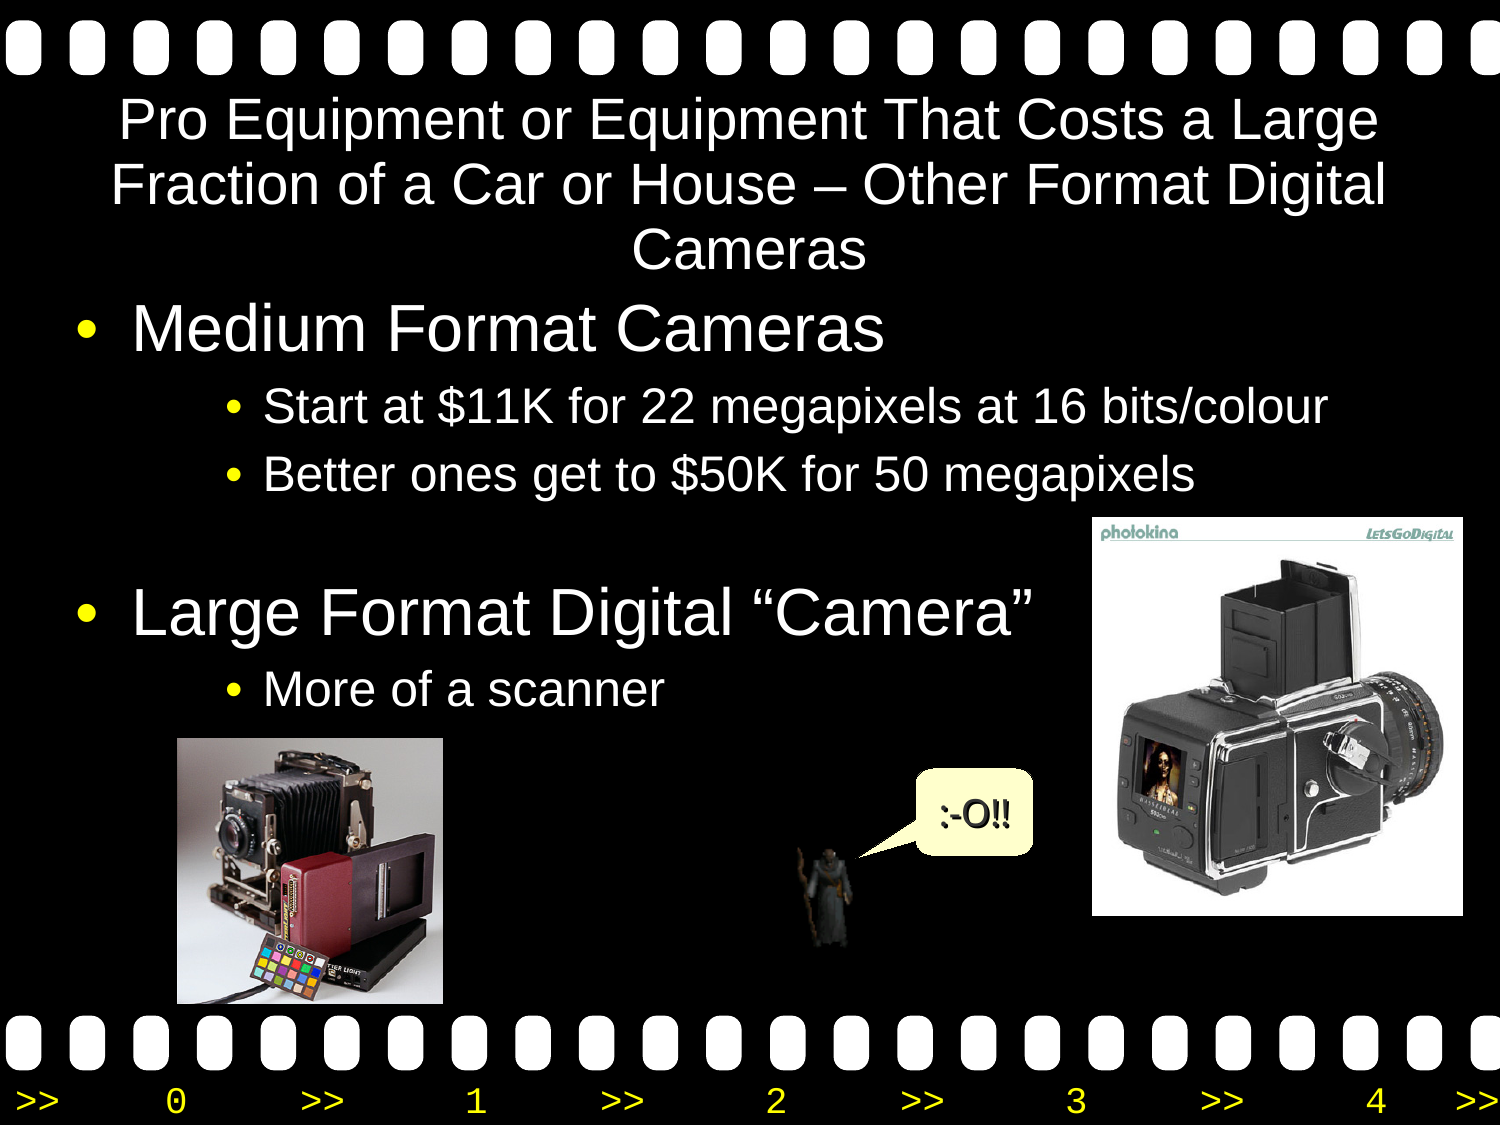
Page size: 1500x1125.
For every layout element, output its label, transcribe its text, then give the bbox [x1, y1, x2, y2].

list Medium Format Cameras Start at $11K for 22 megapixels at 16 bits/colour Better ones get to $50K for 50 megapixels Large Format Digital “Camera” More of a scanner [75, 290, 1426, 1034]
text_box :-O!! [854, 767, 1034, 860]
picture [177, 738, 443, 1004]
picture [1092, 517, 1463, 916]
title Pro Equipment or Equipment That Costs a Large Fraction of a Car or House – Other Format Digital Cameras [75, 86, 1426, 282]
picture [768, 818, 886, 975]
